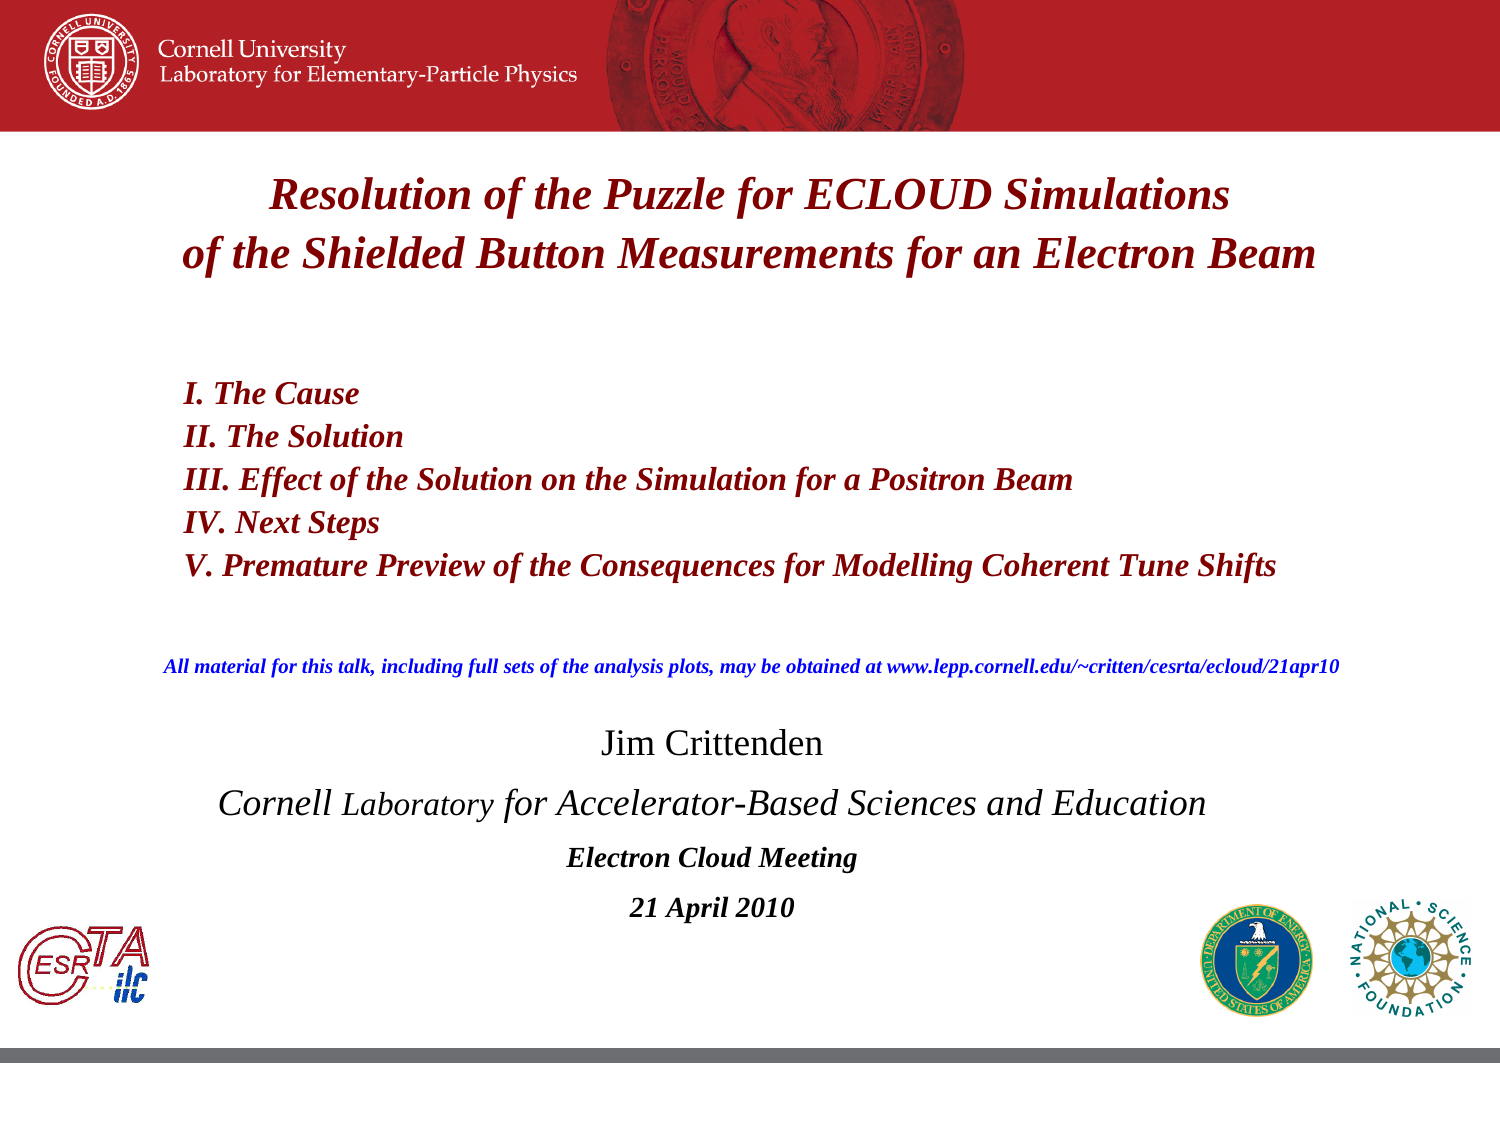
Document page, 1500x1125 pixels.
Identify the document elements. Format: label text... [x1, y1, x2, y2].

title Resolution of the Puzzle for ECLOUD Simulations of the Shielded Button Measurements for an Electron Beam [0, 138, 1500, 300]
picture [1350, 899, 1471, 1017]
picture [8, 899, 151, 1036]
subtitle Jim Crittenden Cornell Laboratory for Accelerator-Based Sciences and Education Electron Cloud Meeting 21 April 2010 [187, 712, 1238, 976]
picture [1200, 904, 1313, 1017]
text_box All material for this talk, including full sets of the analysis plots, may be obtained at www.lepp.cornell.edu/~critten/cesrta/ecloud/21apr10 [105, 630, 1396, 706]
picture [0, 0, 1500, 132]
title I. The Cause II. The Solution III. Effect of the Solution on the Simulation for a Positron Beam IV. Next Steps V. Premature Preview of the Consequences for Modelling Coherent Tune Shifts [168, 329, 1332, 624]
